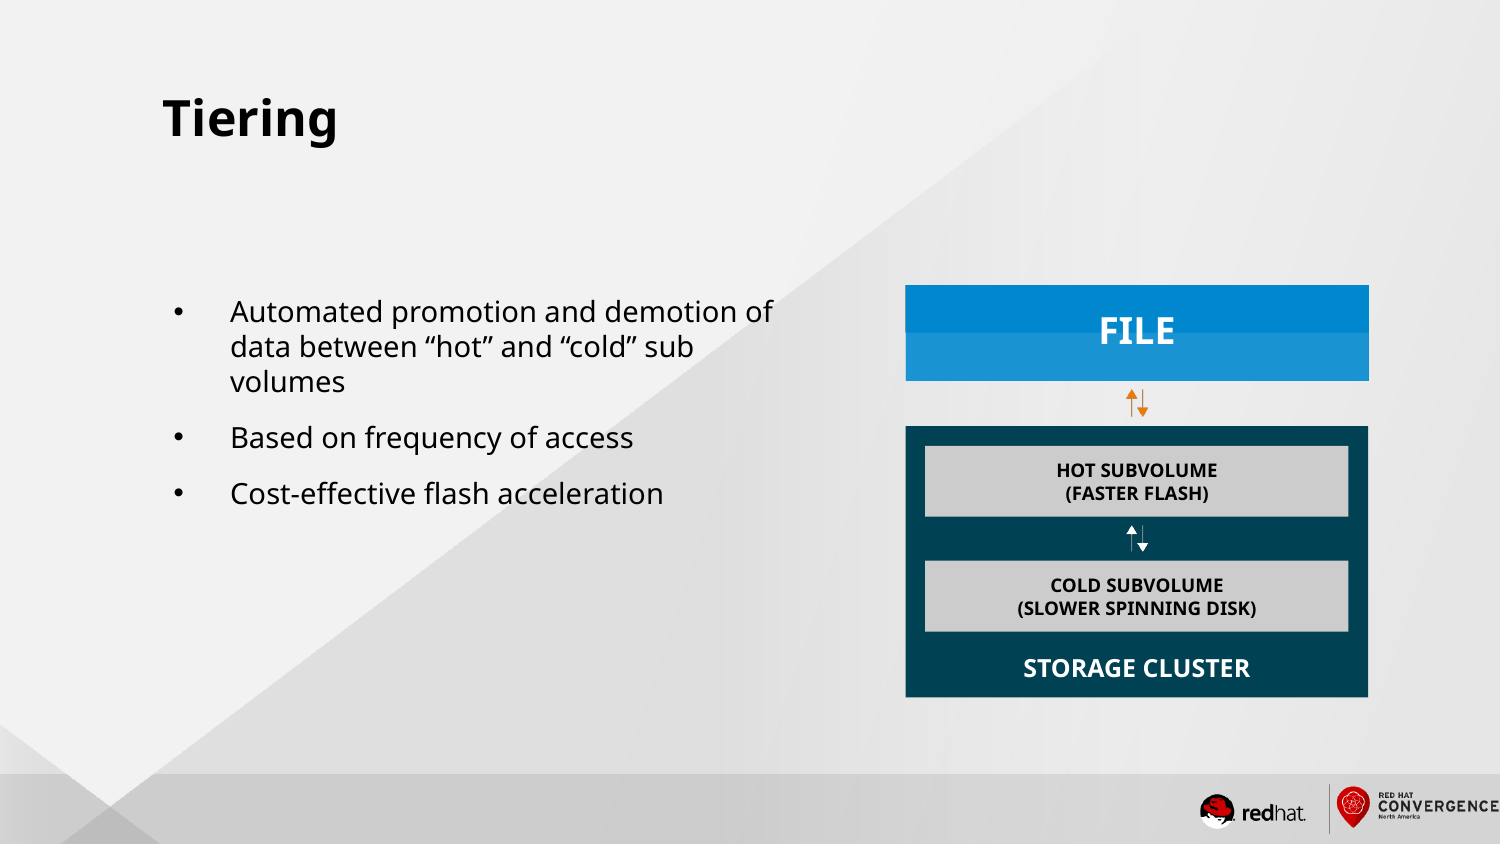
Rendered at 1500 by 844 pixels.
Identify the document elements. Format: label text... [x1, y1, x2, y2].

text_box Tiering [147, 78, 1407, 155]
text_box [905, 426, 1369, 698]
text_box Automated promotion and demotion of data between “hot” and “cold” sub volumes Based on frequency of access Cost-effective flash acceleration [158, 278, 821, 519]
picture [0, 0, 1500, 844]
text_box COLD SUBVOLUME (SLOWER SPINNING DISK) [925, 560, 1349, 632]
text_box STORAGE CLUSTER [934, 637, 1340, 698]
text_box HOT SUBVOLUME (FASTER FLASH) [925, 445, 1349, 517]
text_box FILE [905, 289, 1369, 371]
